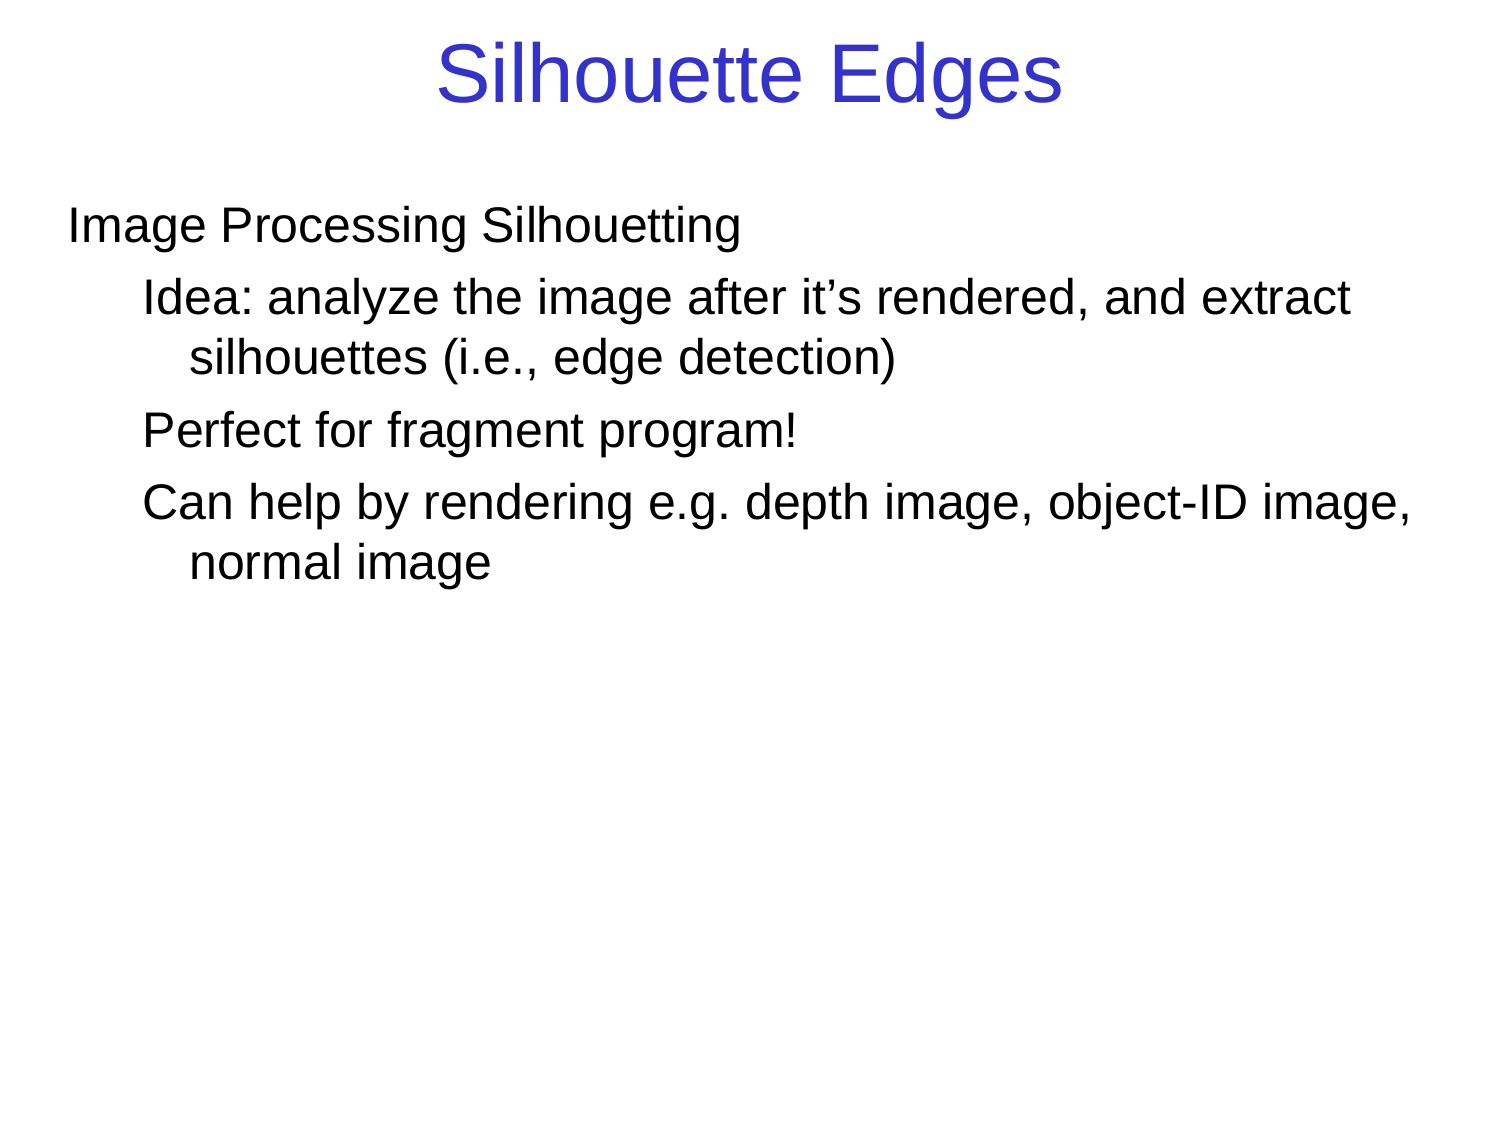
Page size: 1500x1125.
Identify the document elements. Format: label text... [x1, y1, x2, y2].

list Image Processing Silhouetting Idea: analyze the image after it’s rendered, and extract silhouettes (i.e., edge detection) Perfect for fragment program! Can help by rendering e.g. depth image, object-ID image, normal image [53, 184, 1459, 1071]
title Silhouette Edges [123, 0, 1399, 138]
